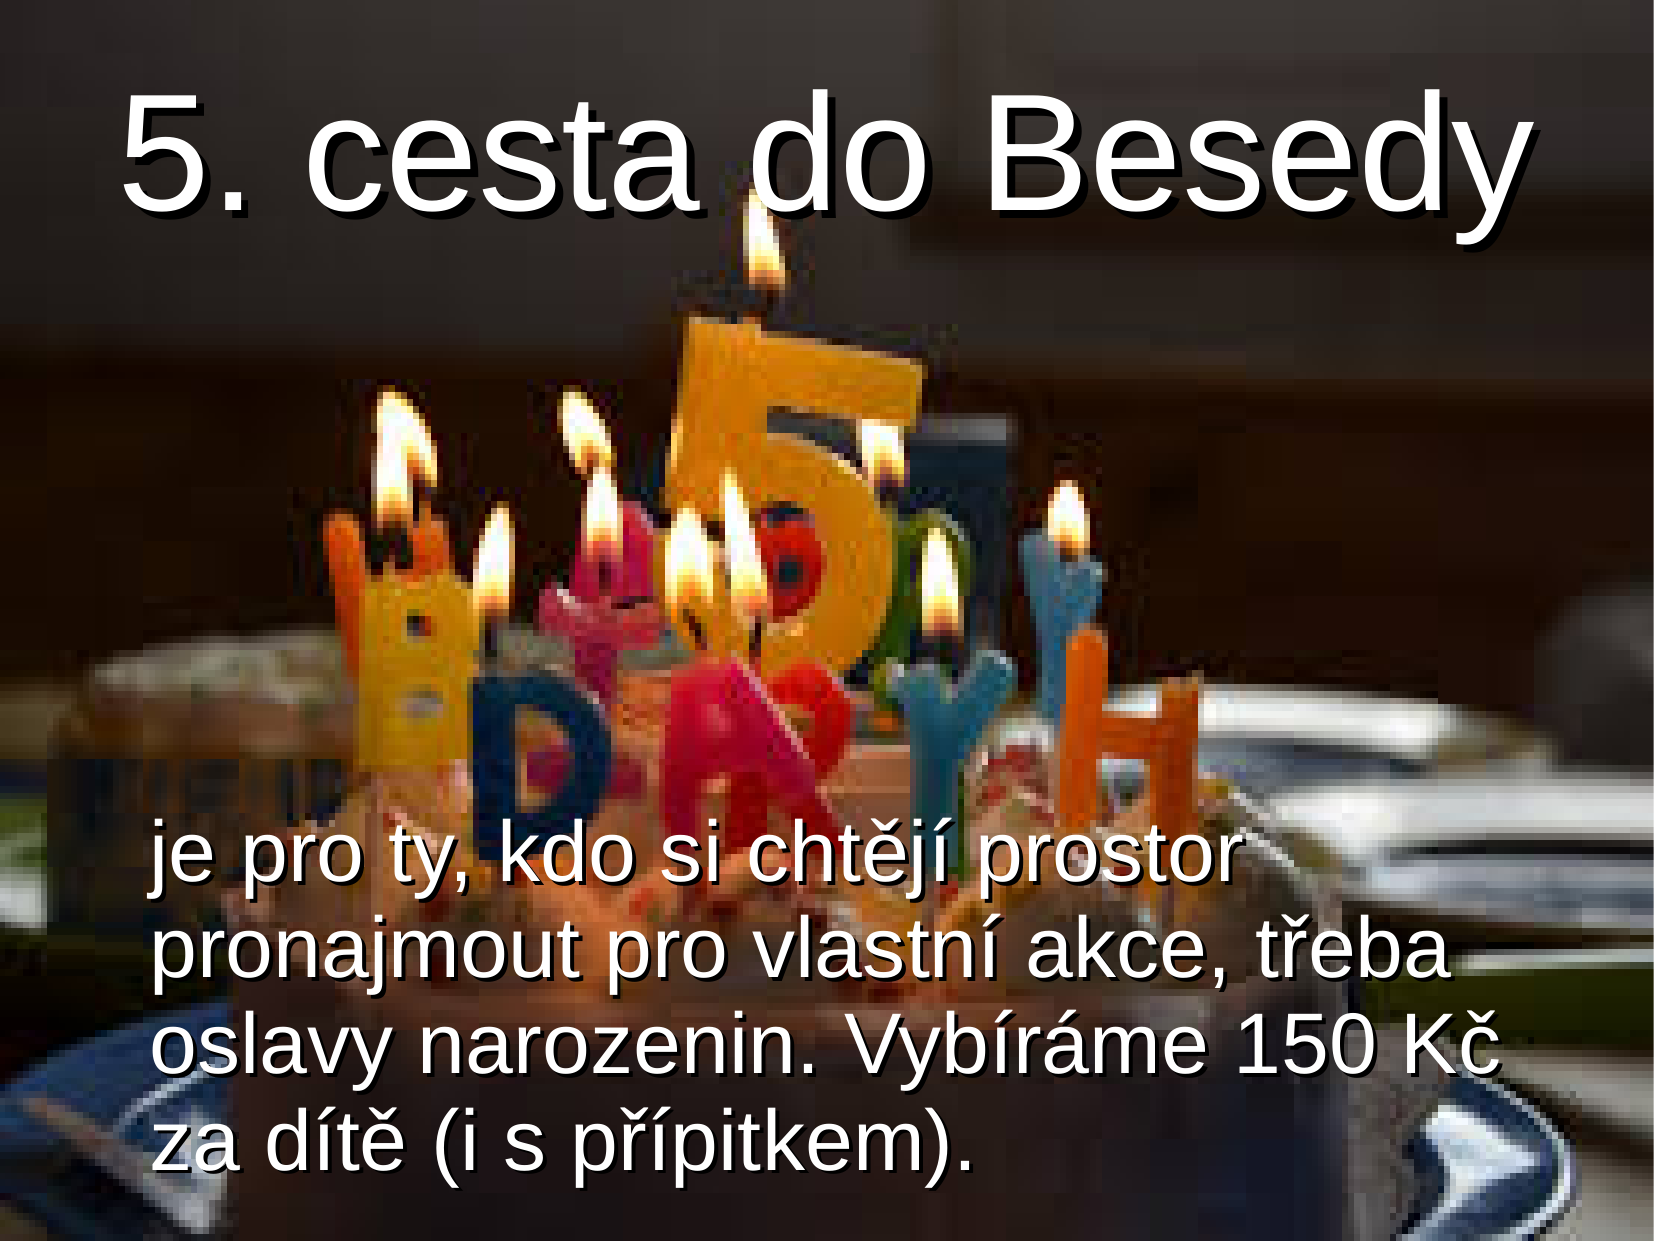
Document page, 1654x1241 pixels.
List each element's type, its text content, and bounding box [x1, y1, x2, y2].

title 5. cesta do Besedy [82, 49, 1571, 257]
list je pro ty, kdo si chtějí prostor pronajmout pro vlastní akce, třeba oslavy narozenin. Vybíráme 150 Kč za dítě (i s přípitkem). [82, 803, 1571, 1193]
picture [0, 0, 1654, 1241]
